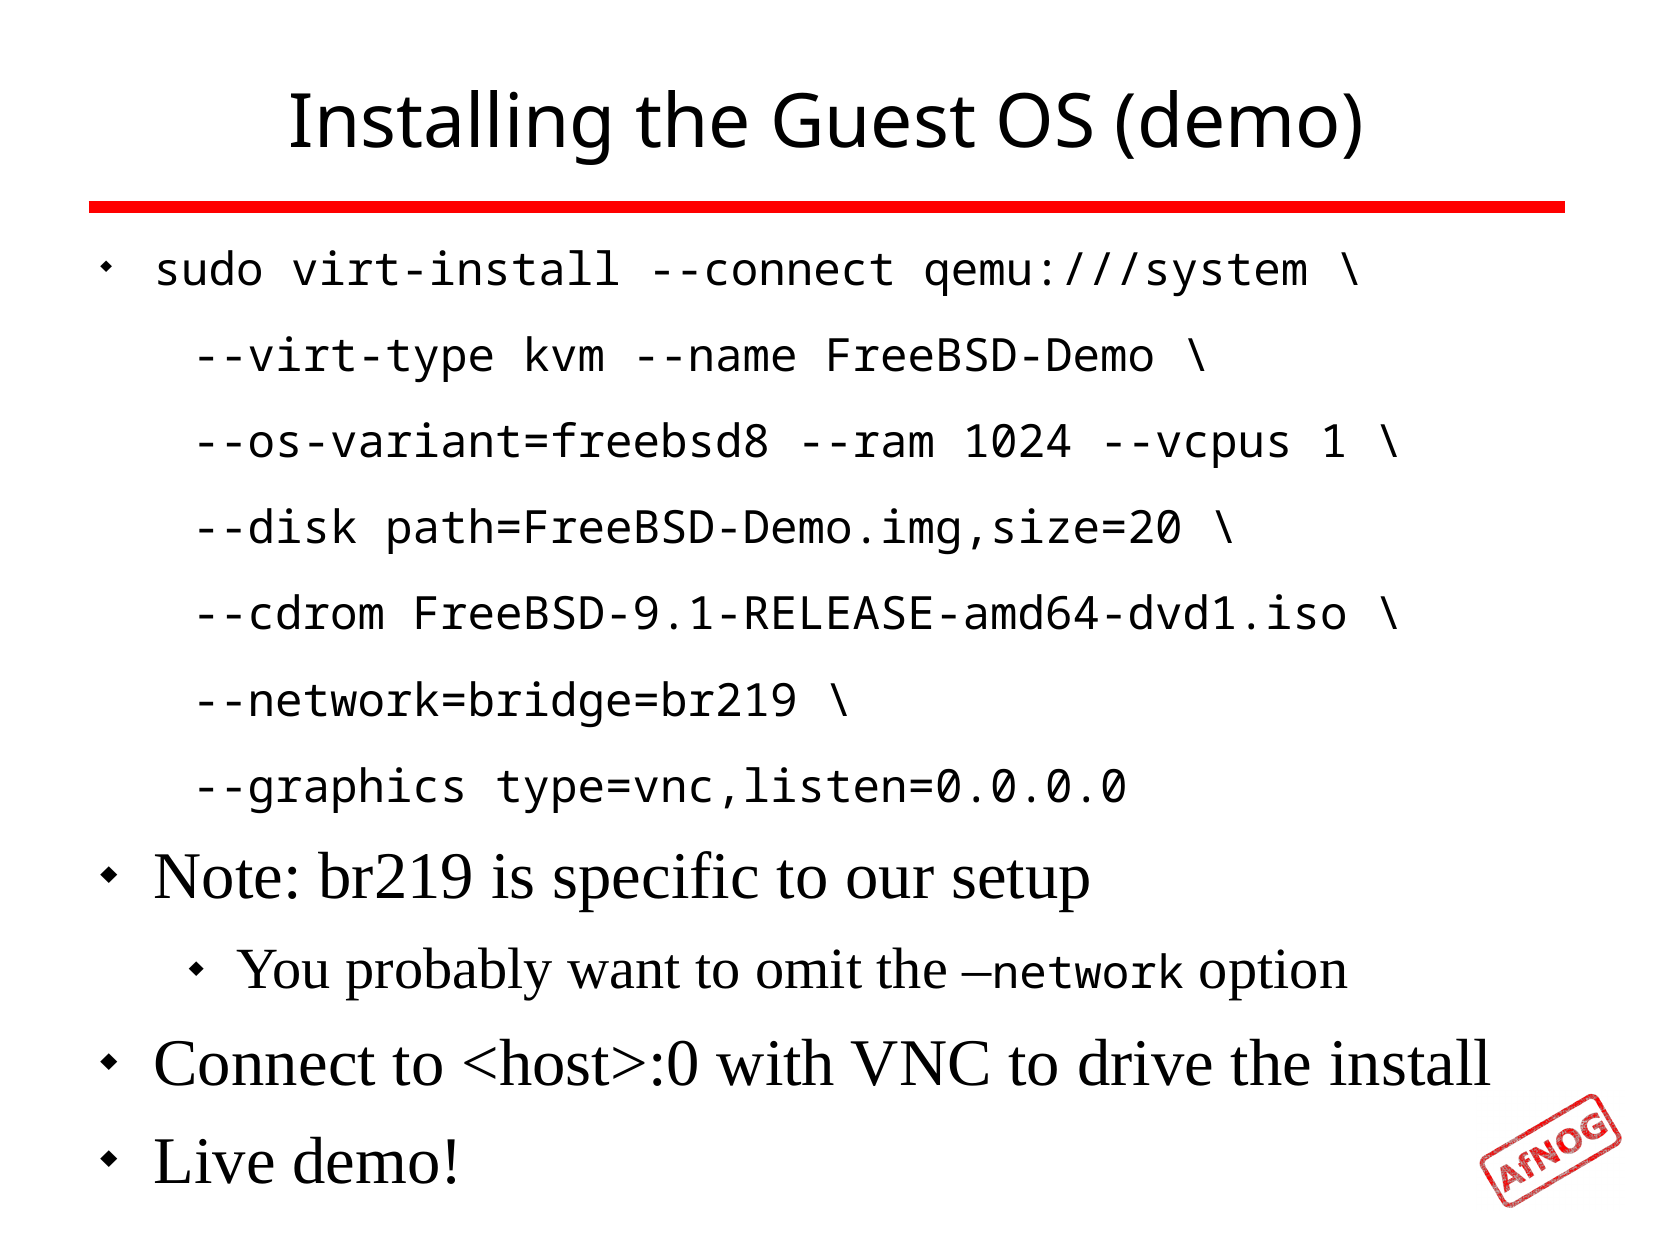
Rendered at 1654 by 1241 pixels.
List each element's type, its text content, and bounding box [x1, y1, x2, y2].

title Installing the Guest OS (demo) [82, 29, 1571, 207]
picture [1476, 1090, 1625, 1211]
list sudo virt-install --connect qemu:///system \ --virt-type kvm --name FreeBSD-Demo \ --os-variant=freebsd8 --ram 1024 --vcpus 1 \ --disk path=FreeBSD-Demo.img,size=20 \ --cdrom FreeBSD-9.1-RELEASE-amd64-dvd1.iso \ --network=bridge=br219 \ --graphics type=vnc,listen=0.0.0.0 Note: br219 is specific to our setup You probably want to omit the –network option Connect to <host>:0 with VNC to drive the install Live demo! [82, 236, 1571, 1120]
